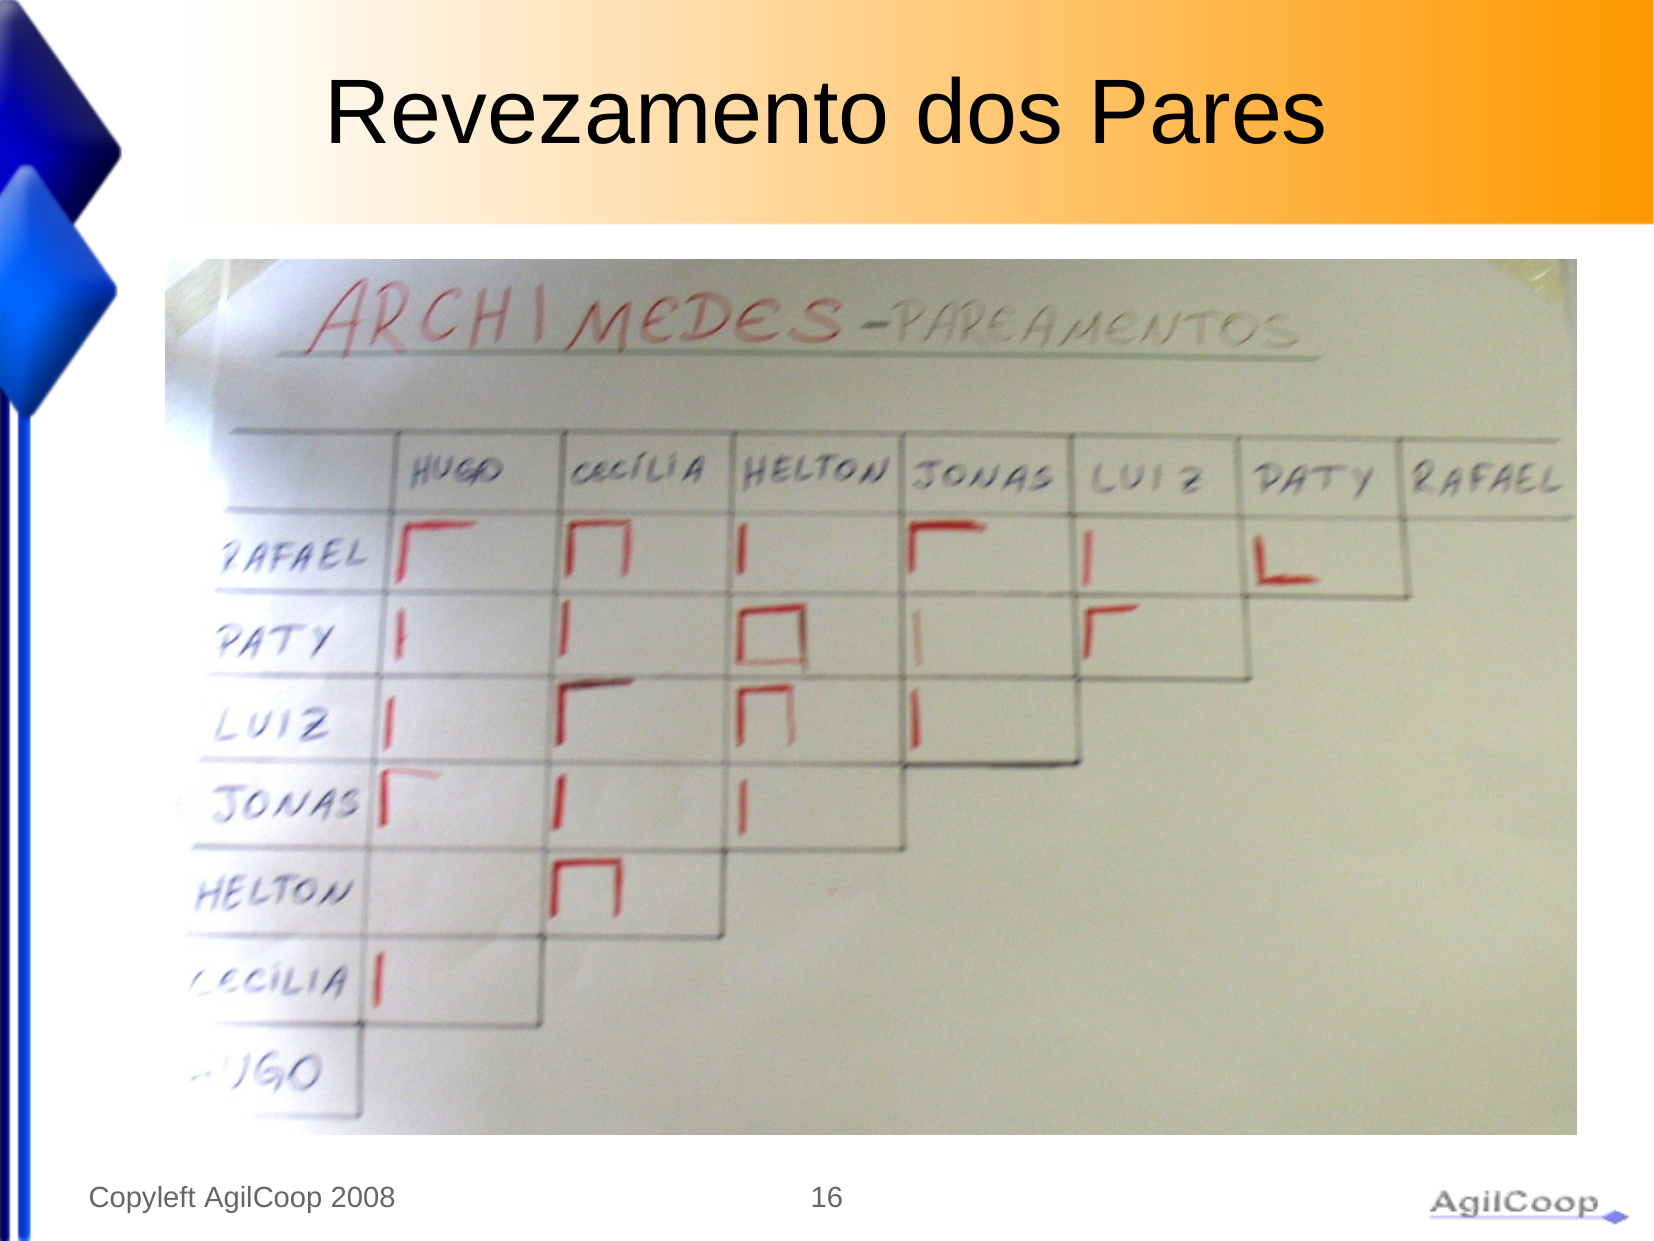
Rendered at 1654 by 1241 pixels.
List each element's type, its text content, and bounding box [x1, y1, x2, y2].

title Revezamento dos Pares [82, 15, 1571, 208]
picture [0, 0, 1654, 1241]
